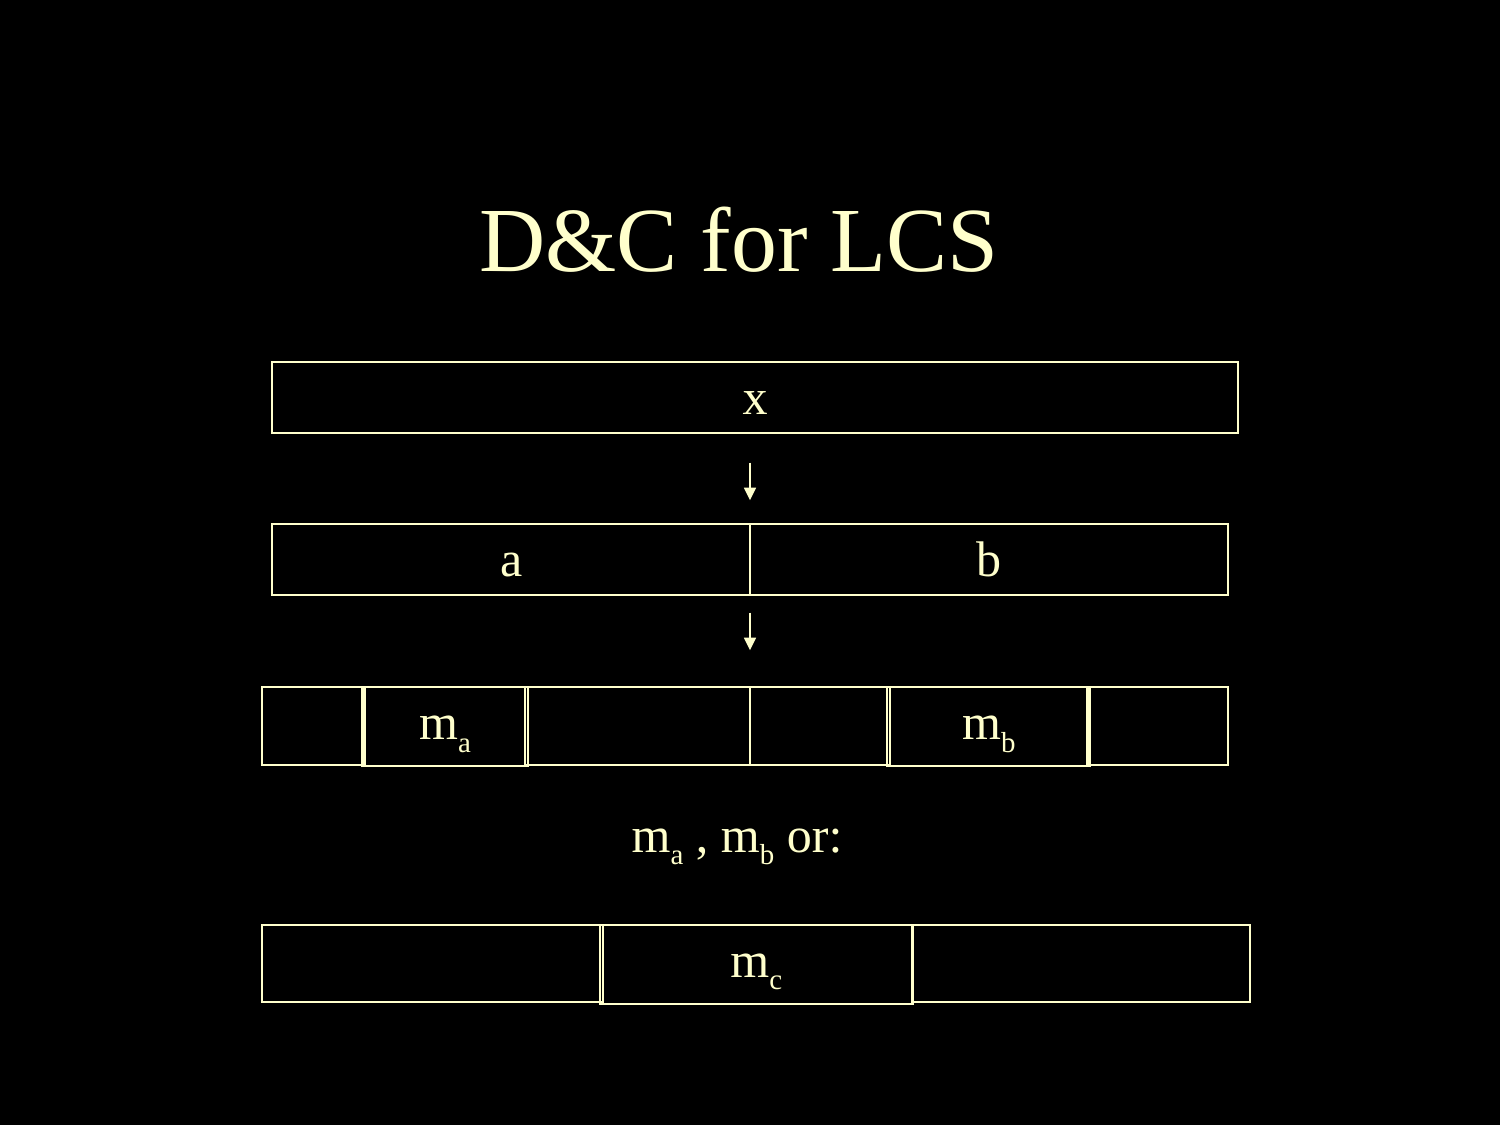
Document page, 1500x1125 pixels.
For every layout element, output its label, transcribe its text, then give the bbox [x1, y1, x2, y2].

text_box mc [600, 924, 913, 1004]
text_box x [272, 362, 1238, 434]
text_box a [272, 523, 749, 595]
text_box b [749, 523, 1228, 595]
text_box mb [887, 687, 1091, 767]
text_box ma , mb or: [616, 799, 862, 879]
text_box ma [362, 687, 528, 767]
title D&C for LCS [22, 145, 1480, 336]
